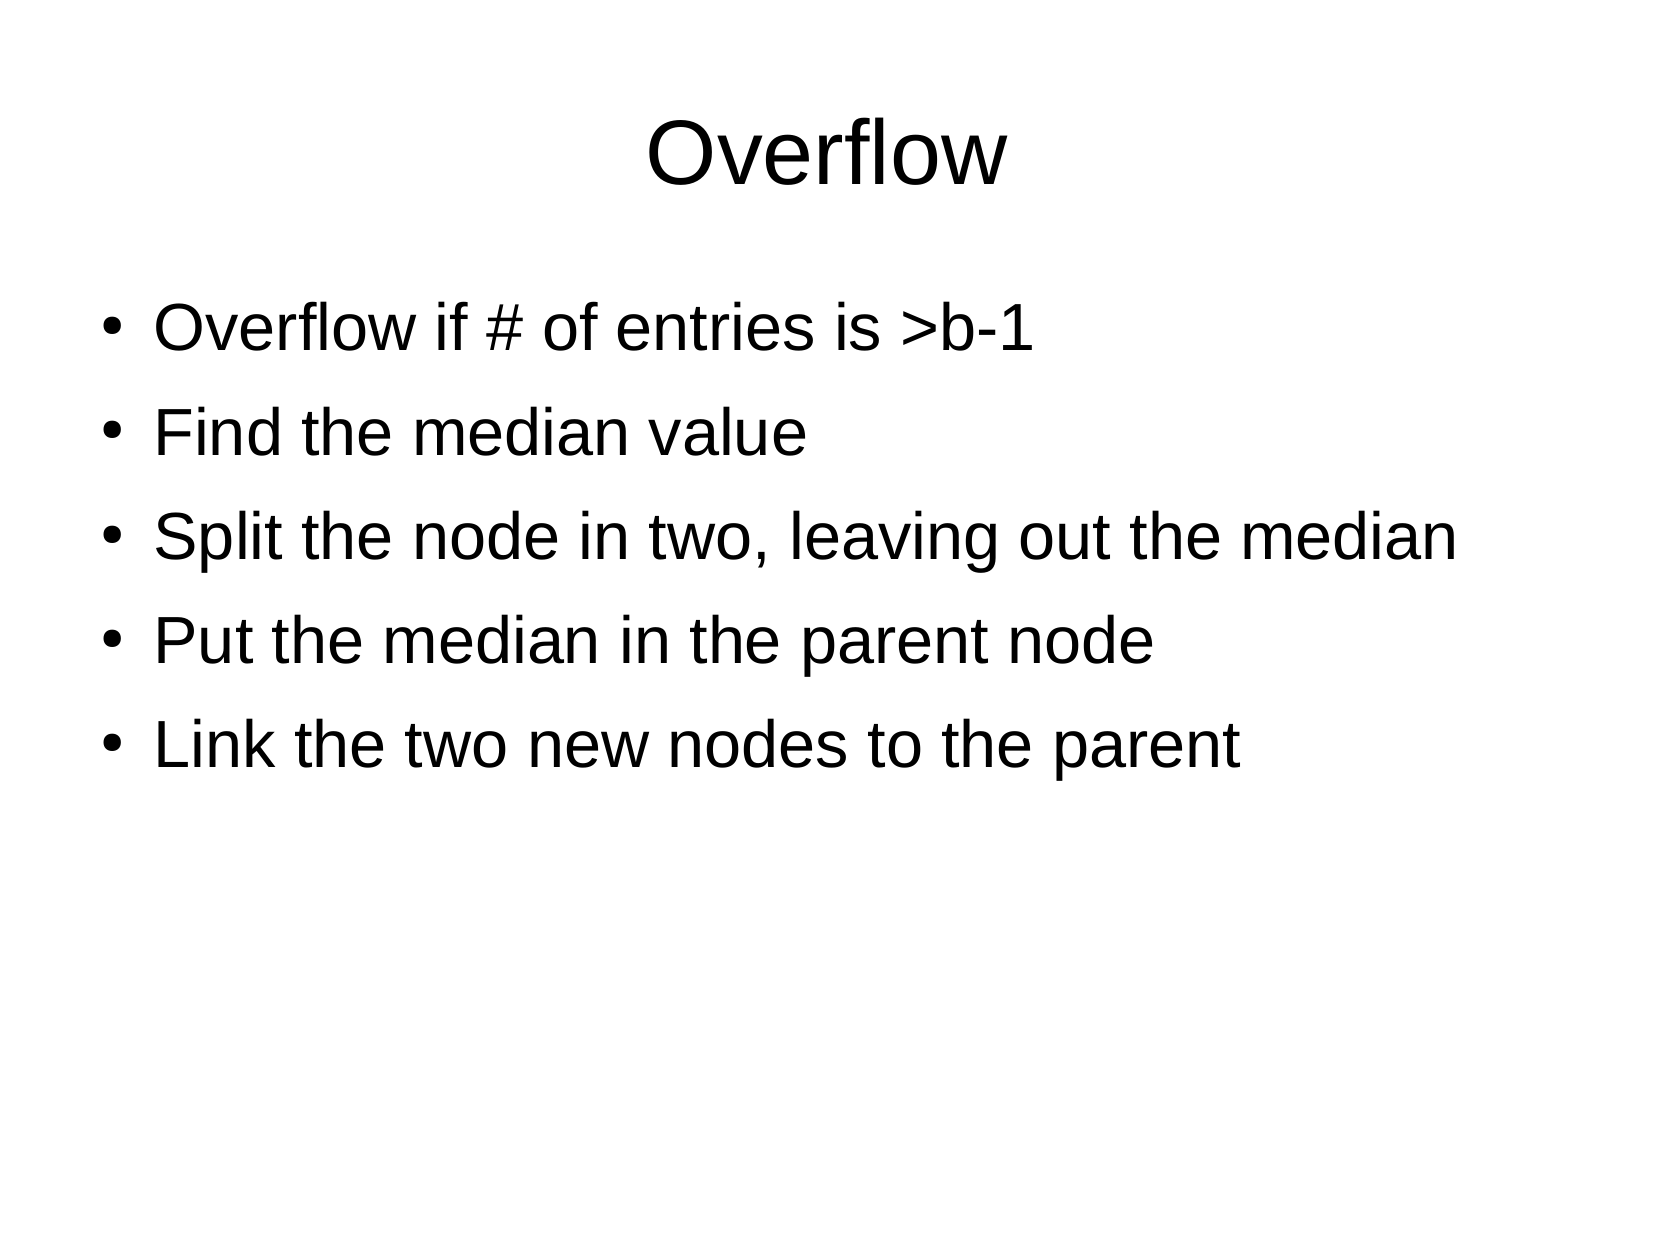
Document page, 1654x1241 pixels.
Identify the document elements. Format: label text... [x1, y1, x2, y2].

list Overflow if # of entries is >b-1 Find the median value Split the node in two, leaving out the median Put the median in the parent node Link the two new nodes to the parent [82, 290, 1571, 1094]
title Overflow [82, 56, 1571, 250]
